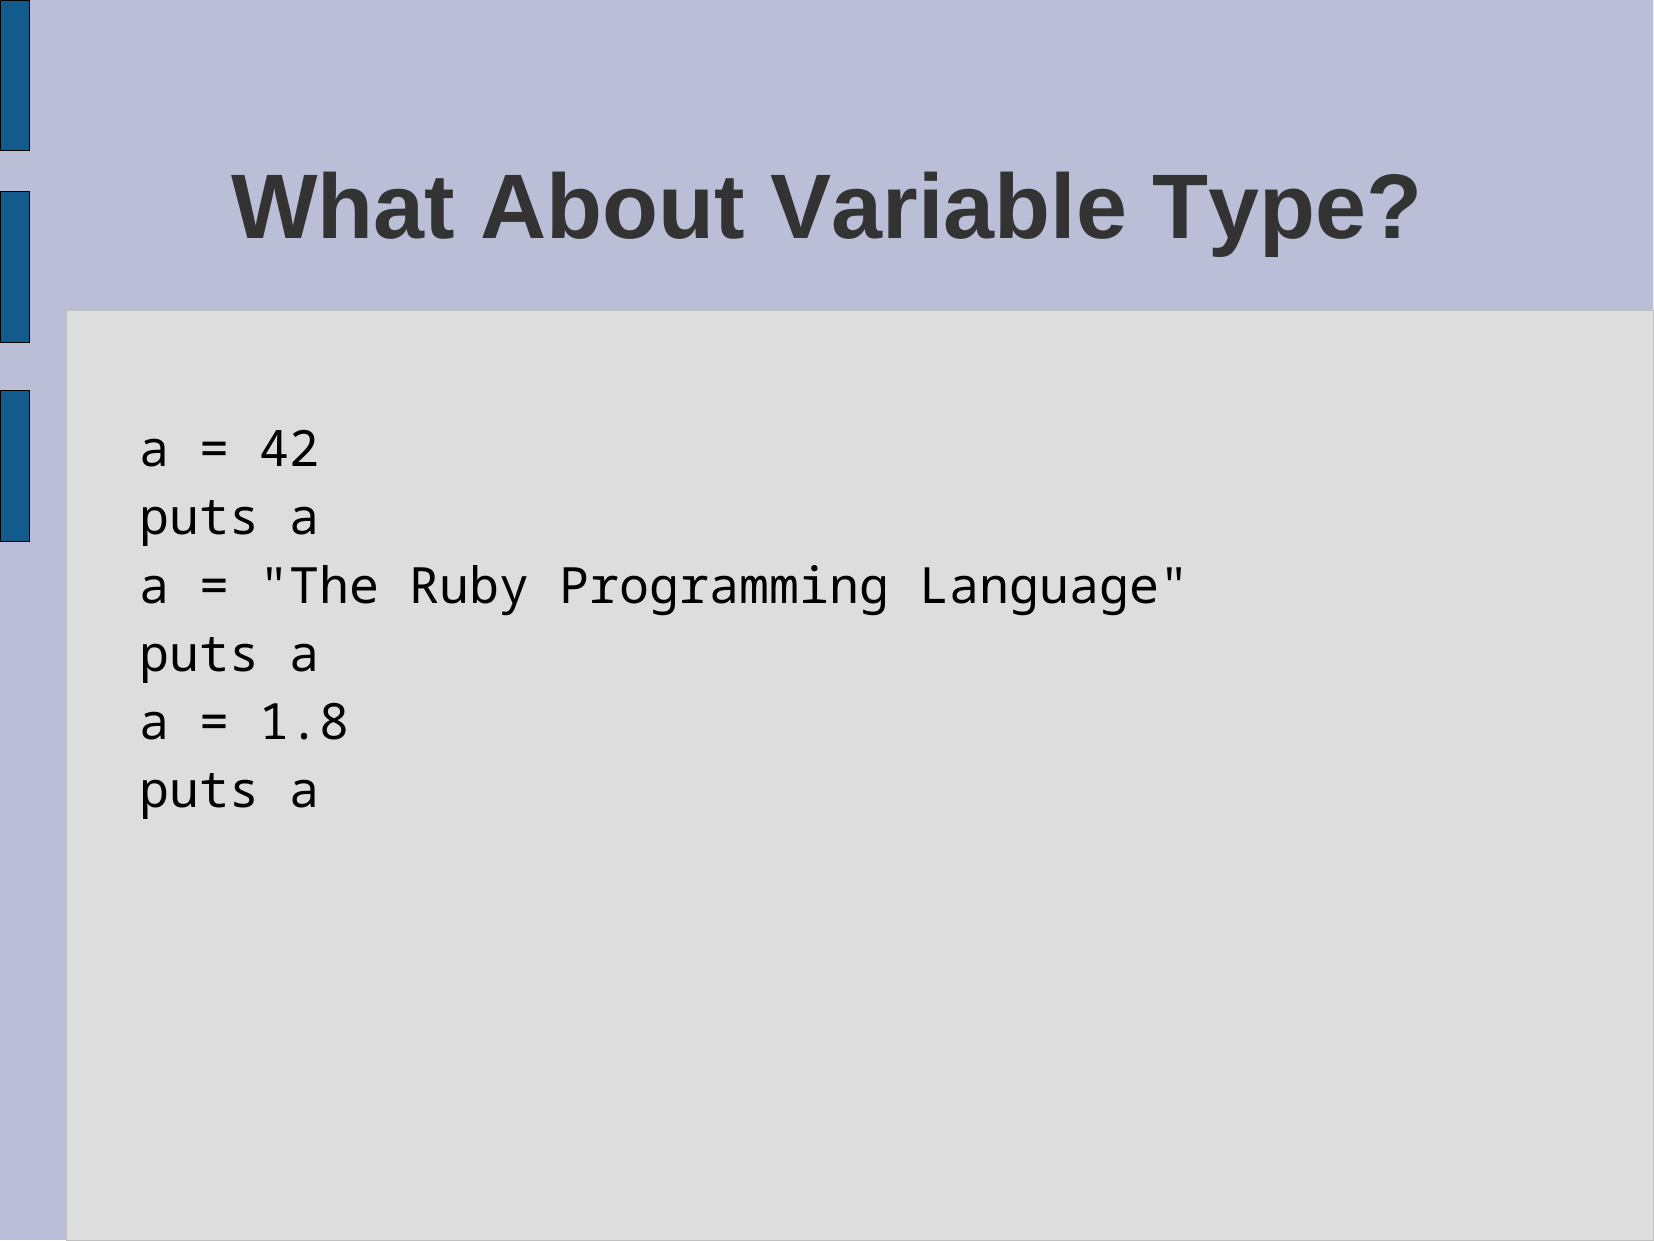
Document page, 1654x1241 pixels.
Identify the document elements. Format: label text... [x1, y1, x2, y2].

title What About Variable Type? [121, 102, 1534, 311]
list a = 42 puts a a = "The Ruby Programming Language" puts a a = 1.8 puts a [121, 344, 1534, 1127]
